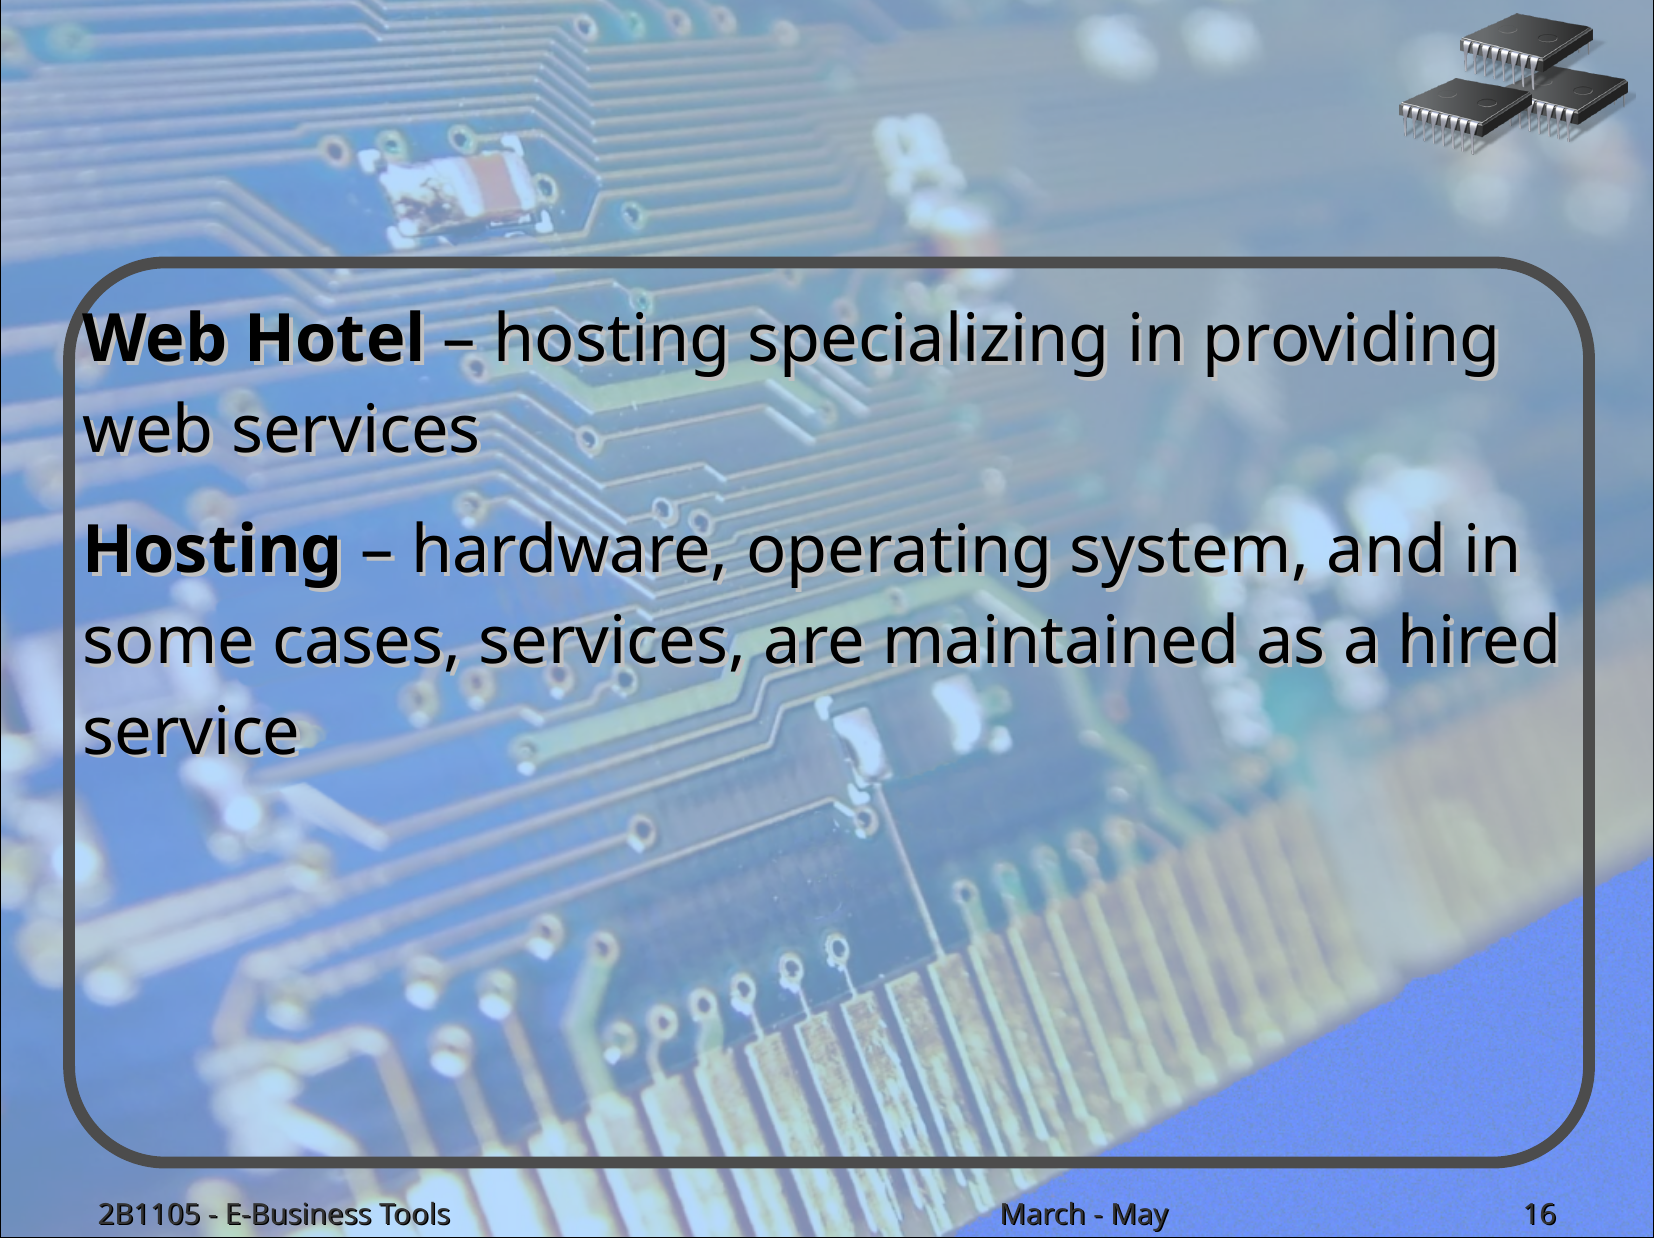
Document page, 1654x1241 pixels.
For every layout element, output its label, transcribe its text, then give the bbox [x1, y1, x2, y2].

list Web Hotel – hosting specializing in providing web services Hosting – hardware, operating system, and in some cases, services, are maintained as a hired service [82, 290, 1571, 1109]
picture [1399, 13, 1636, 156]
